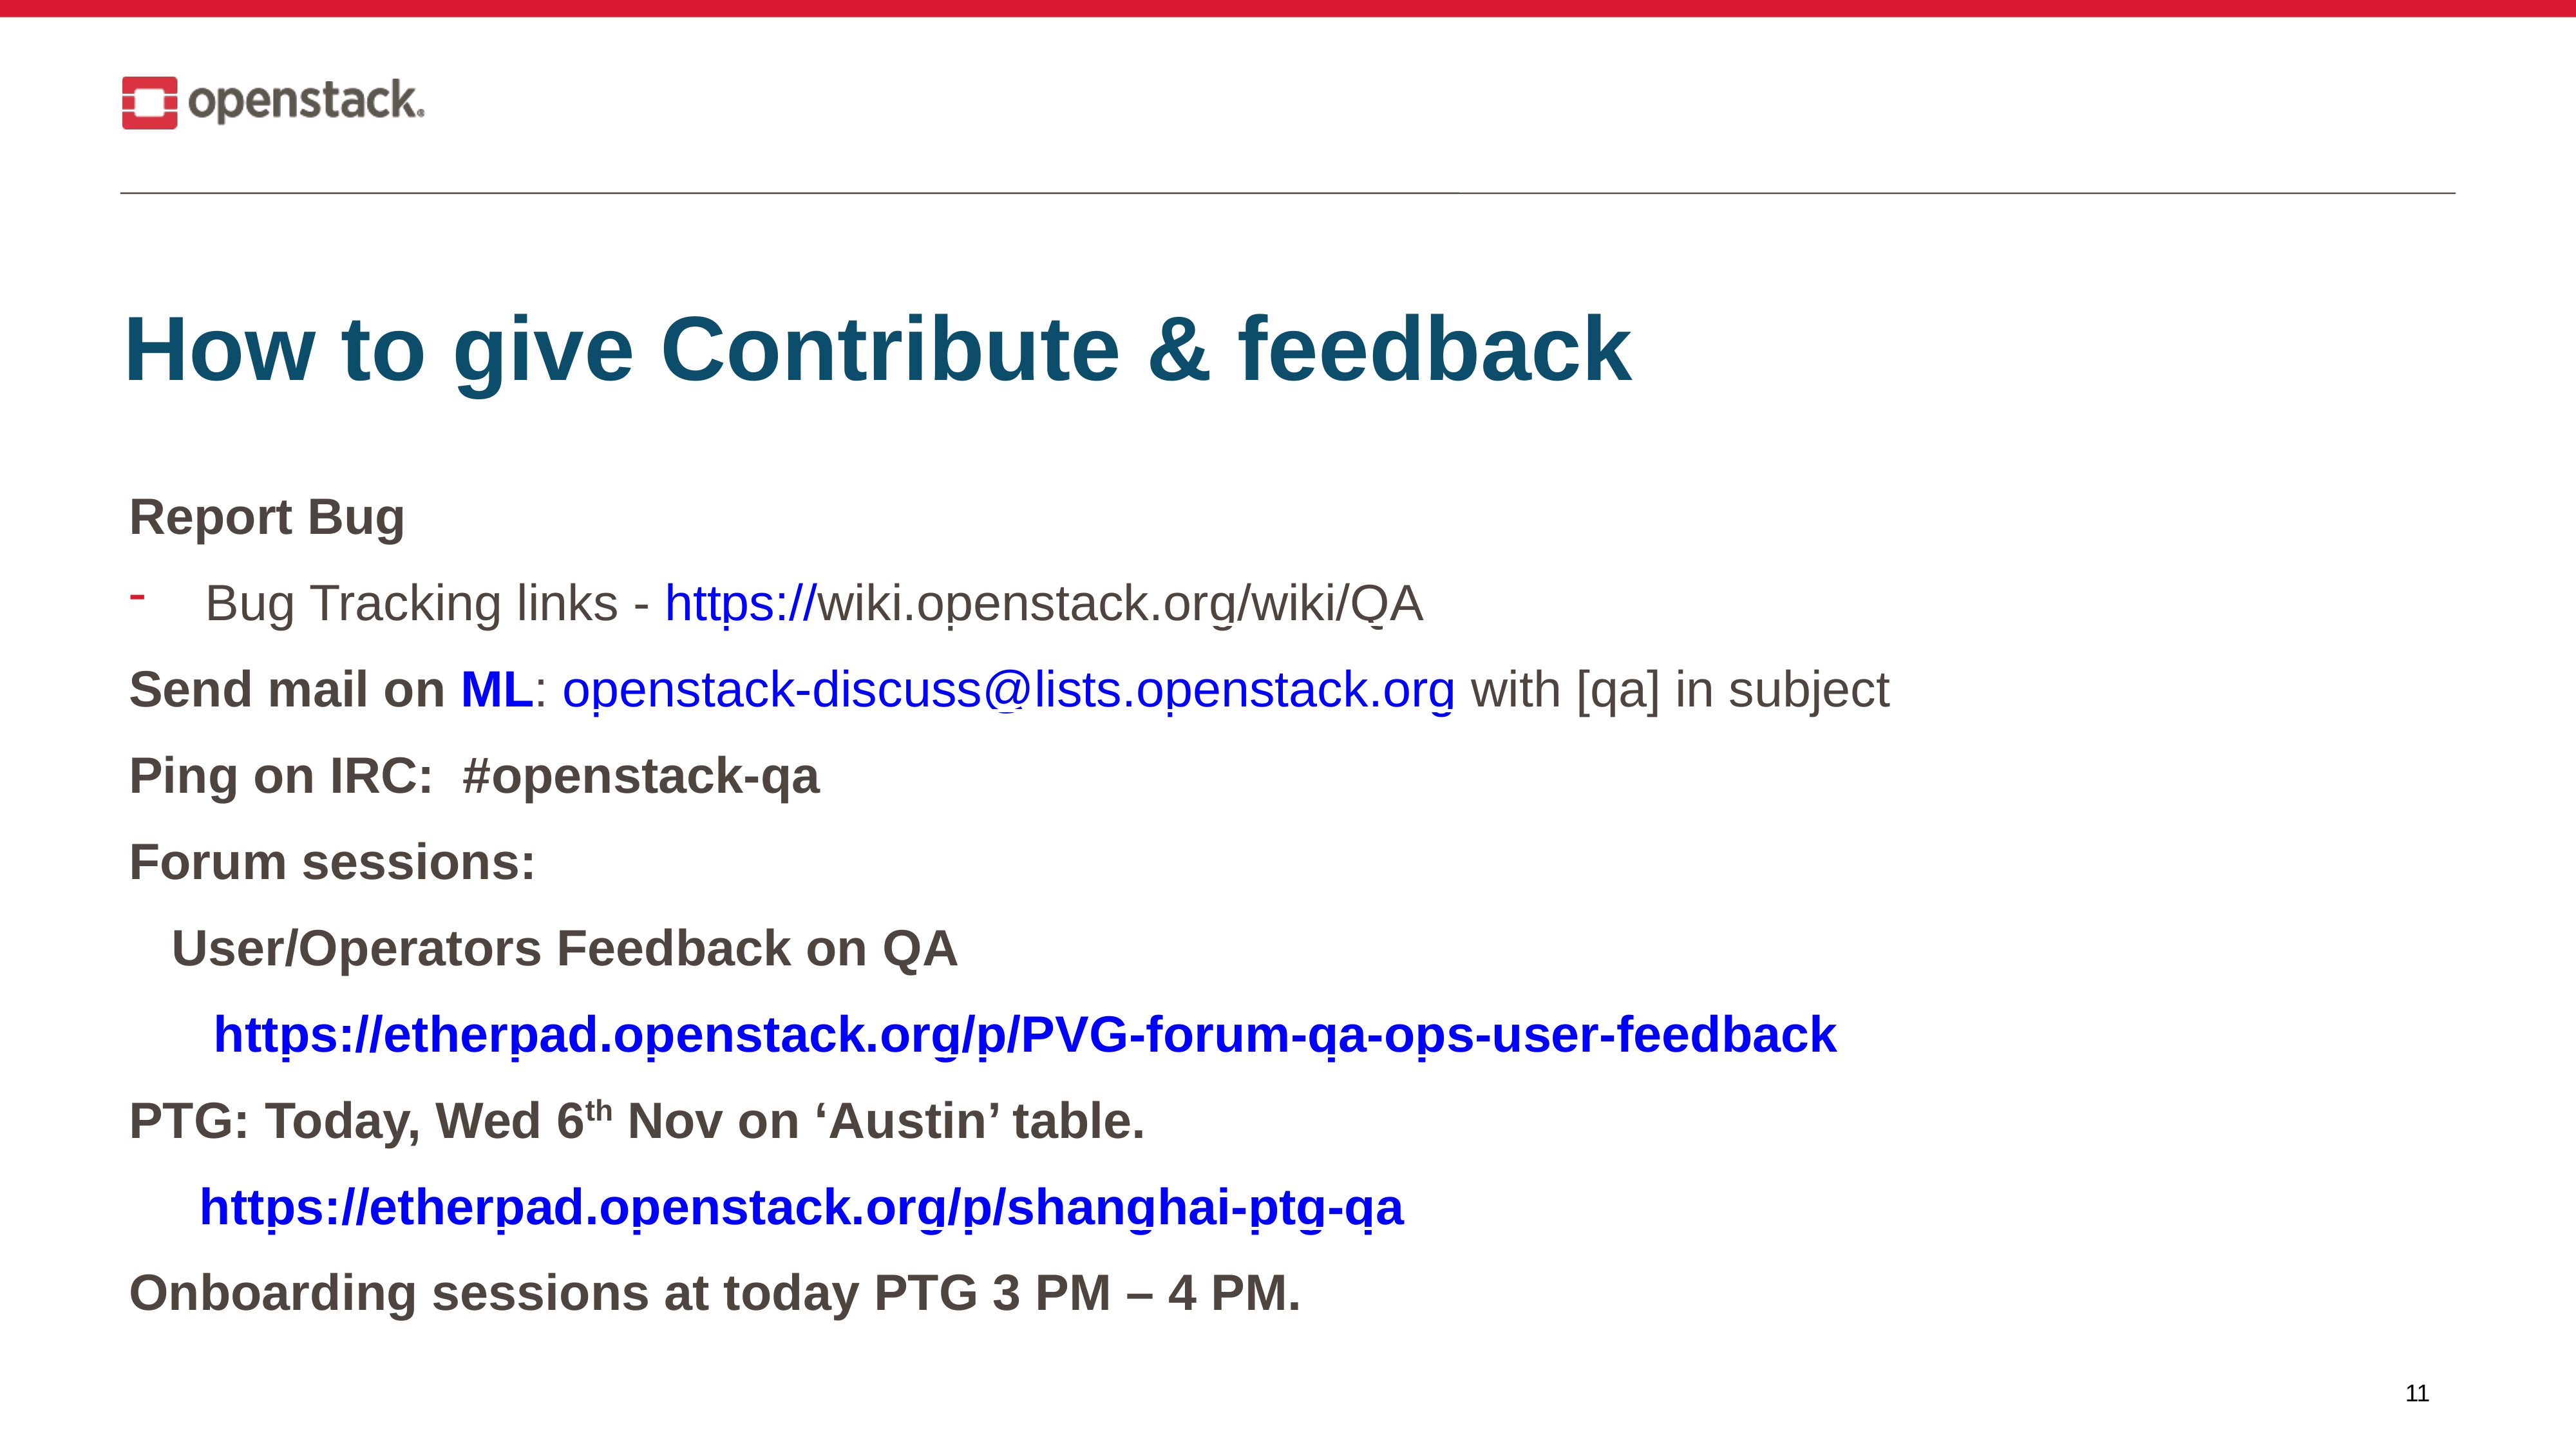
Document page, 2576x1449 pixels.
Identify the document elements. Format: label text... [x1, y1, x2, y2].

text_box Report Bug Bug Tracking links - https://wiki.openstack.org/wiki/QA Send mail on ML: openstack-discuss@lists.openstack.org with [qa] in subject Ping on IRC: #openstack-qa Forum sessions: User/Operators Feedback on QA https://etherpad.openstack.org/p/PVG-forum-qa-ops-user-feedback PTG: Today, Wed 6th Nov on ‘Austin’ table. https://etherpad.openstack.org/p/shanghai-ptg-qa Onboarding sessions at today PTG 3 PM – 4 PM. [123, 477, 2110, 1408]
text_box How to give Contribute & feedback [118, 252, 2242, 403]
picture [122, 77, 426, 131]
